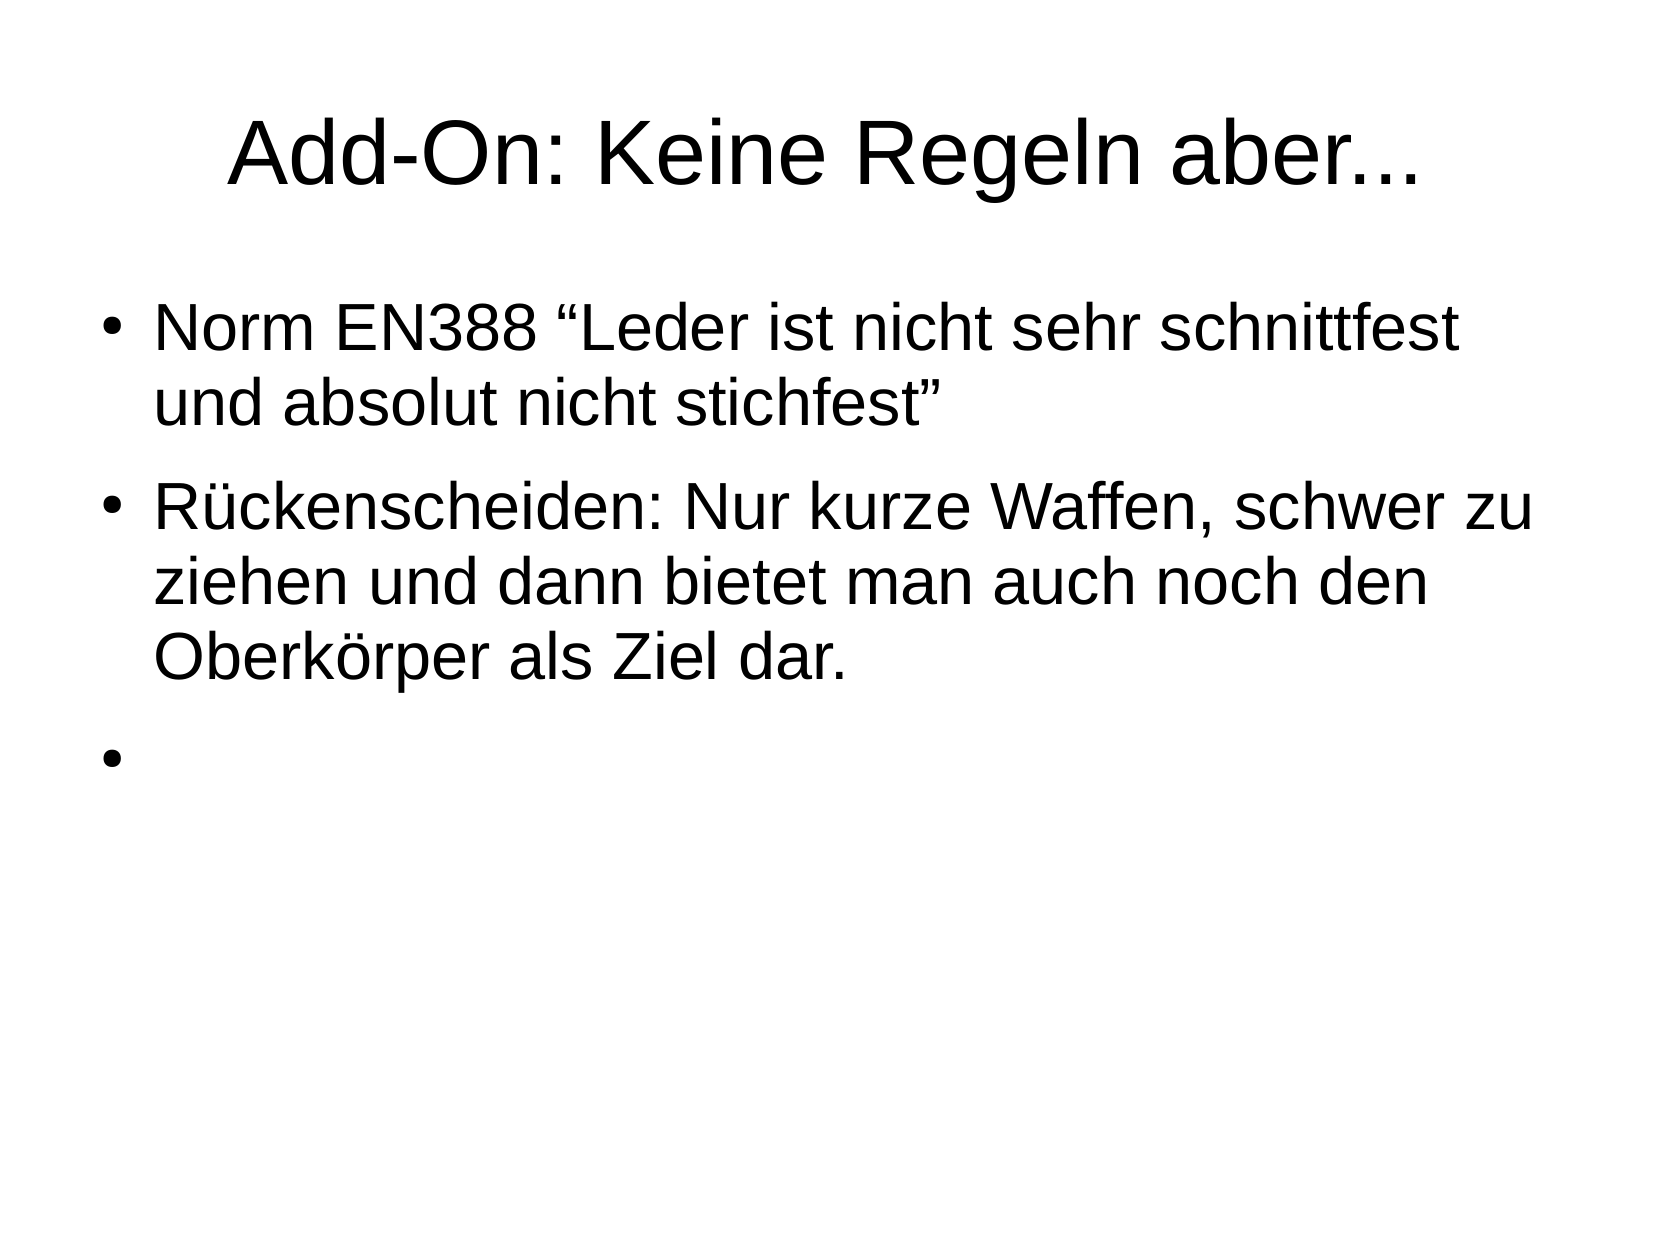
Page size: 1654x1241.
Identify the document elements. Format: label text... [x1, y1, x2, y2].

text_box [82, 290, 1571, 1010]
title Add-On: Keine Regeln aber... [82, 49, 1571, 257]
